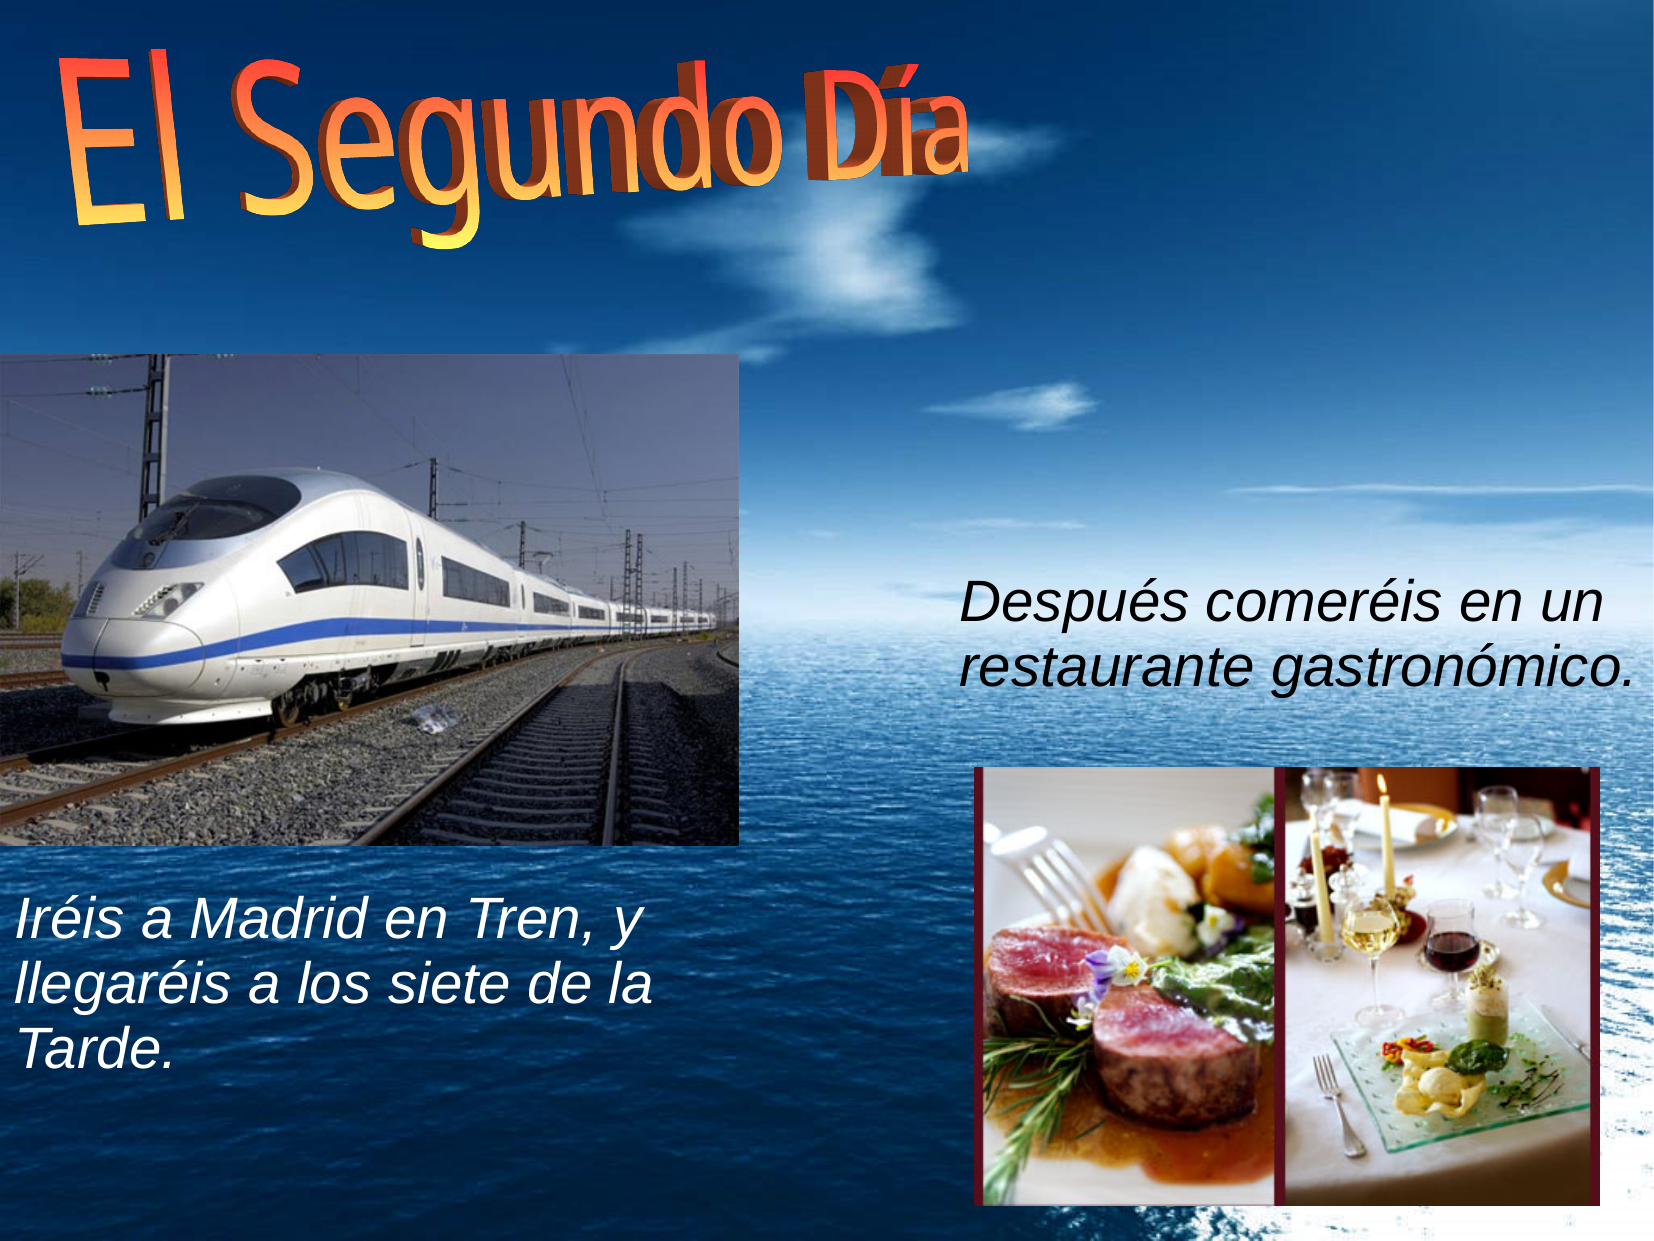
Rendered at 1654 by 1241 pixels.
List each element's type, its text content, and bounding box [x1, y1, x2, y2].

text_box Iréis a Madrid en Tren, y llegaréis a los siete de la Tarde. [0, 878, 798, 1088]
text_box Después comeréis en un restaurante gastronómico. [944, 561, 1654, 739]
picture [0, 0, 1654, 1241]
